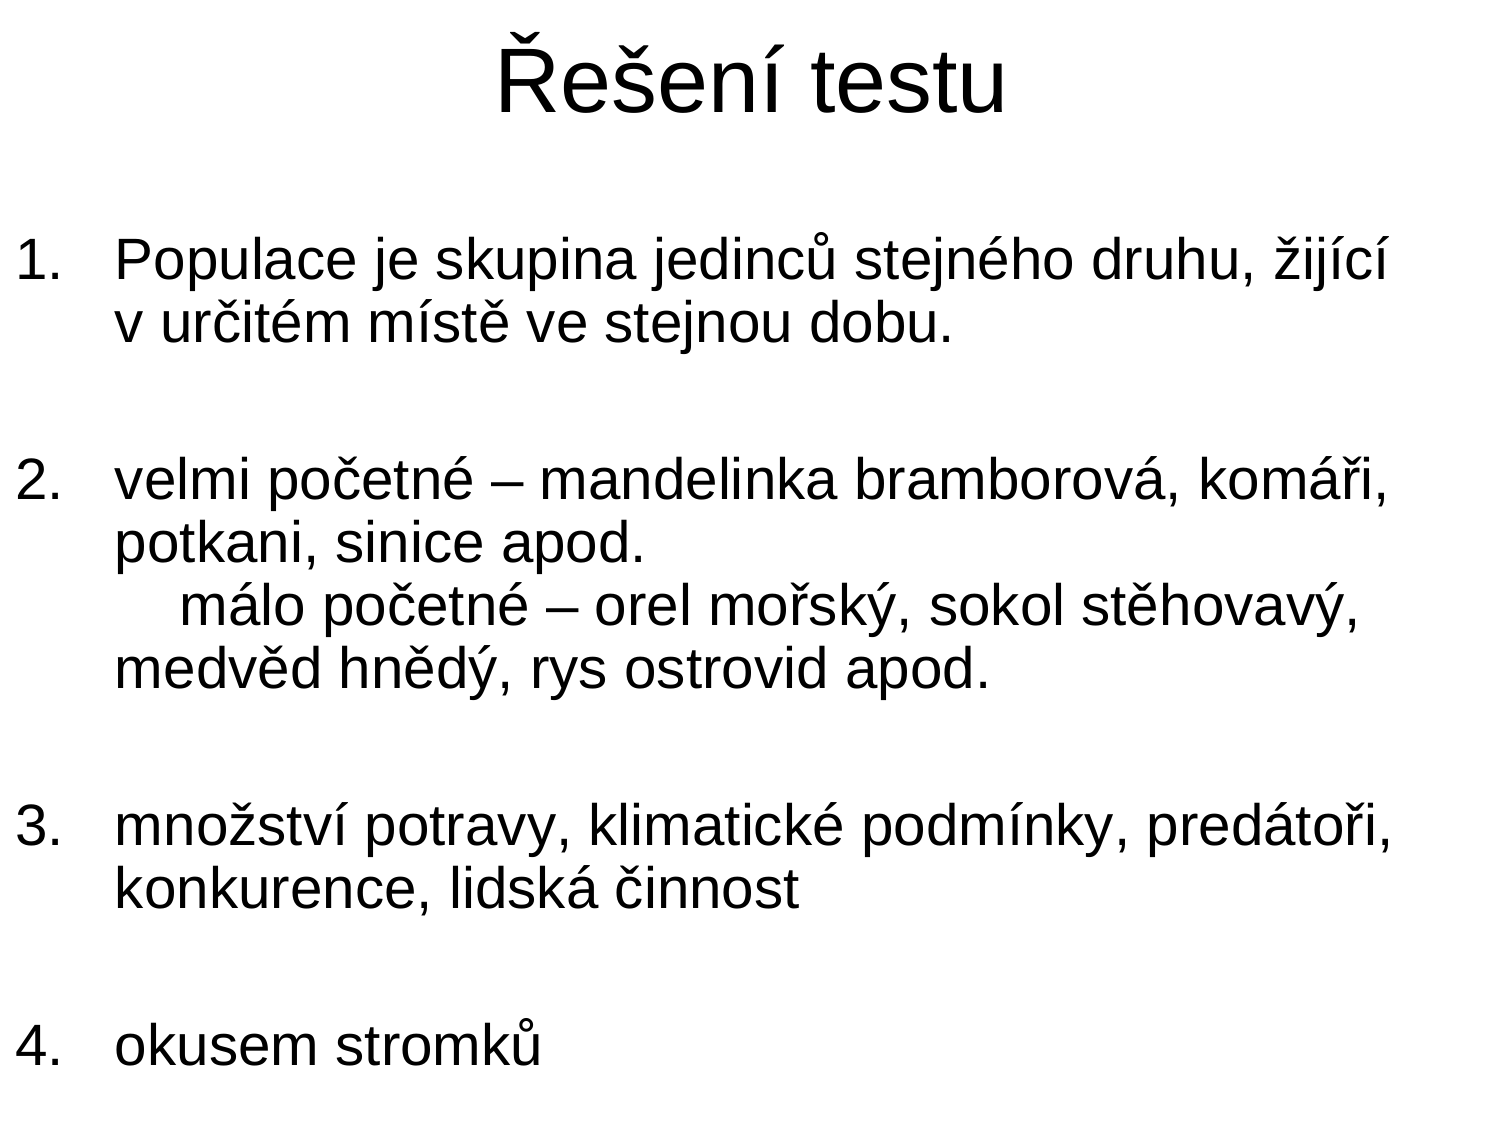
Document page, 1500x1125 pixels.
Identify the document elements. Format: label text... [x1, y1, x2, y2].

title Řešení testu [76, 0, 1427, 137]
list Populace je skupina jedinců stejného druhu, žijící v určitém místě ve stejnou dobu. velmi početné – mandelinka bramborová, komáři, potkani, sinice apod. málo početné – orel mořský, sokol stěhovavý, medvěd hnědý, rys ostrovid apod. množství potravy, klimatické podmínky, predátoři, konkurence, lidská činnost okusem stromků [0, 137, 1500, 1102]
